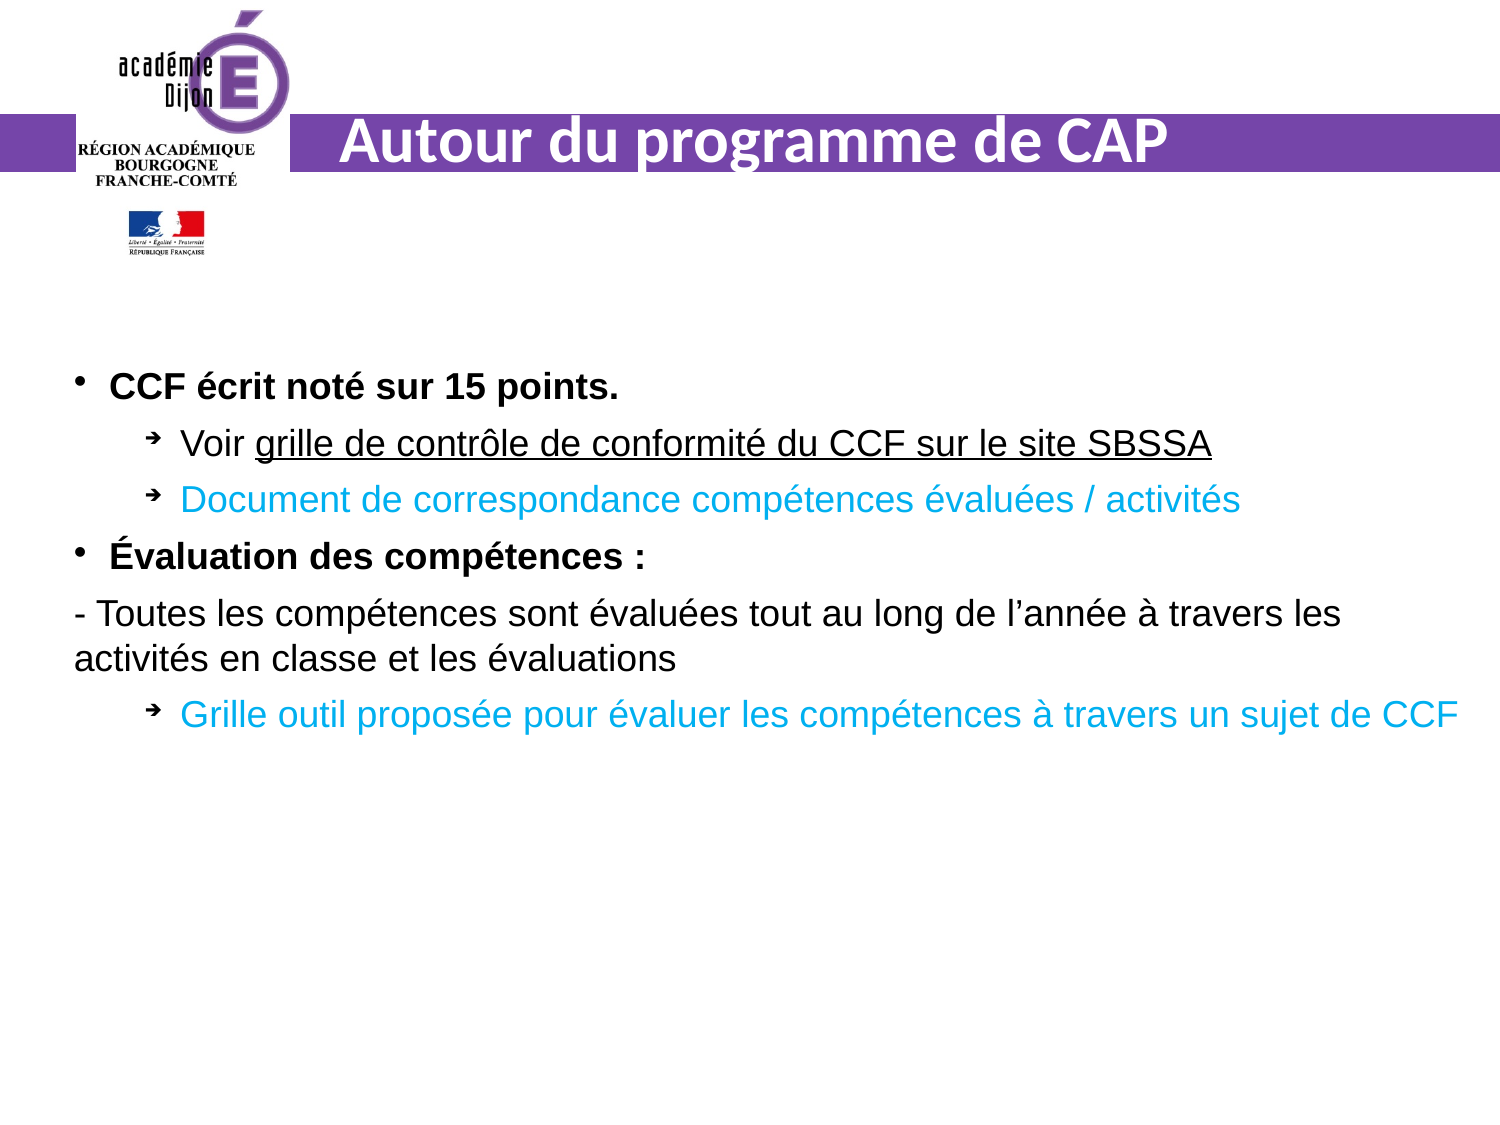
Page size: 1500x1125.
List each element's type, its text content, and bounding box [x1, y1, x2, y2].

text_box CCF écrit noté sur 15 points. Voir grille de contrôle de conformité du CCF sur le site SBSSA Document de correspondance compétences évaluées / activités Évaluation des compétences : - Toutes les compétences sont évaluées tout au long de l’année à travers les activités en classe et les évaluations Grille outil proposée pour évaluer les compétences à travers un sujet de CCF [59, 354, 1477, 975]
text_box Autour du programme de CAP [325, 89, 1358, 183]
